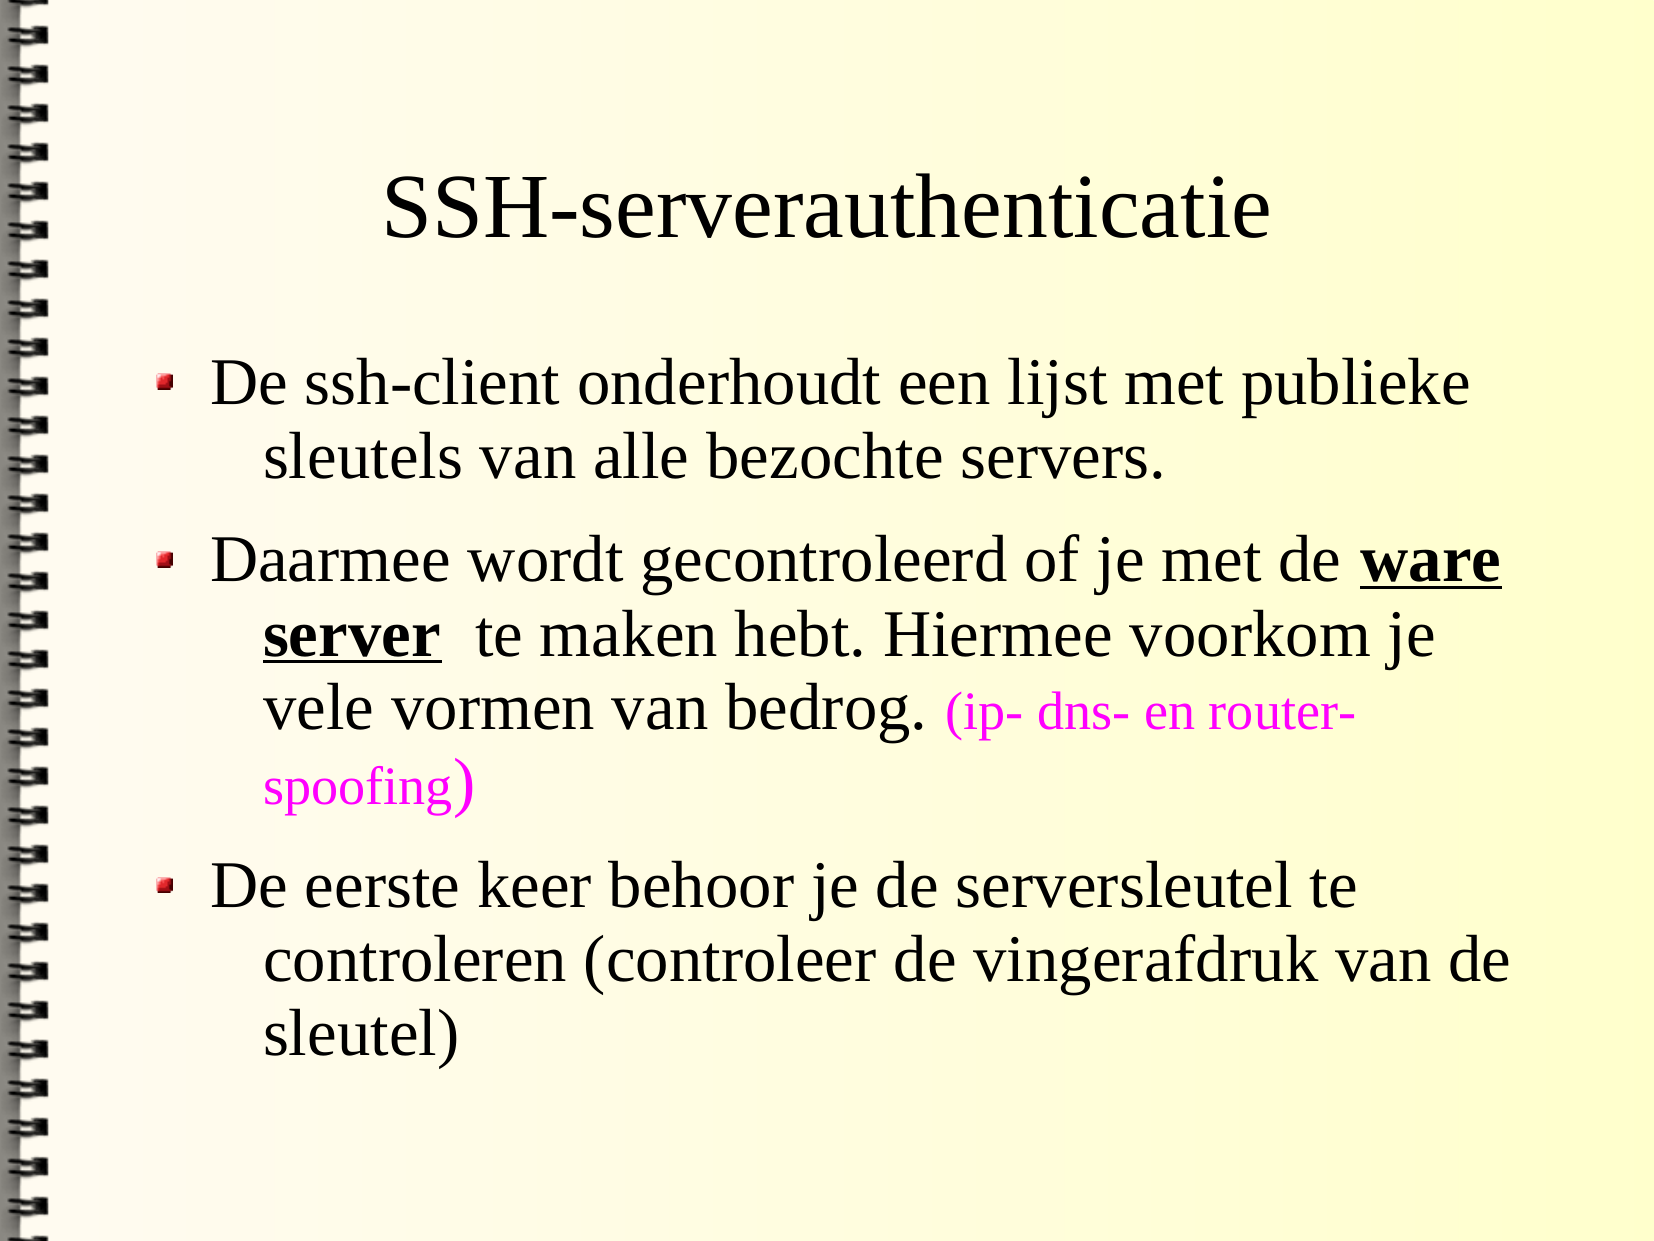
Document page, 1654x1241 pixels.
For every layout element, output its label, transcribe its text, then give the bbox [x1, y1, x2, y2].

list De ssh-client onderhoudt een lijst met publieke sleutels van alle bezochte servers. Daarmee wordt gecontroleerd of je met de ware server te maken hebt. Hiermee voorkom je vele vormen van bedrog. (ip- dns- en router-spoofing) De eerste keer behoor je de serversleutel te controleren (controleer de vingerafdruk van de sleutel) [121, 344, 1534, 1127]
title SSH-serverauthenticatie [121, 102, 1534, 311]
picture [0, 0, 1654, 1241]
